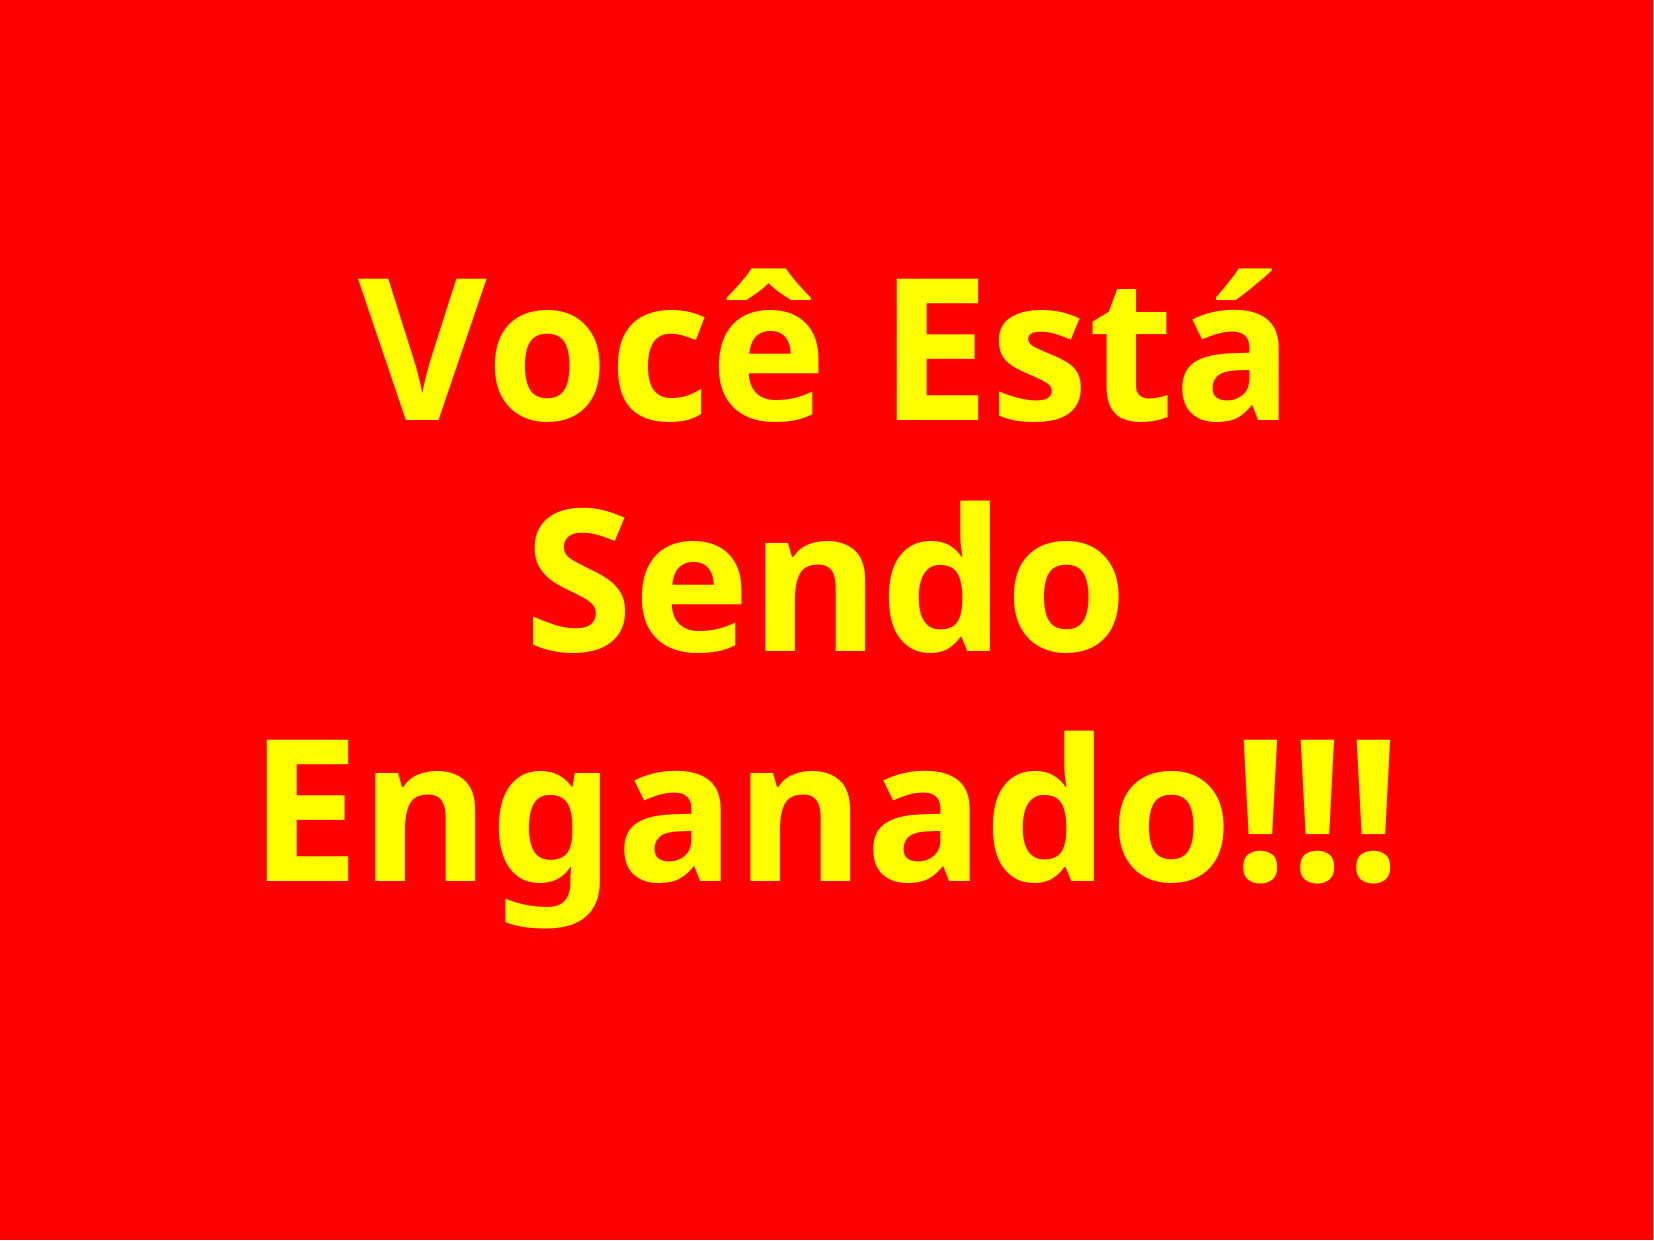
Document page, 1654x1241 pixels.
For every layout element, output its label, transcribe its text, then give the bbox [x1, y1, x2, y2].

text_box Você Está Sendo Enganado!!! [82, 49, 1571, 1109]
